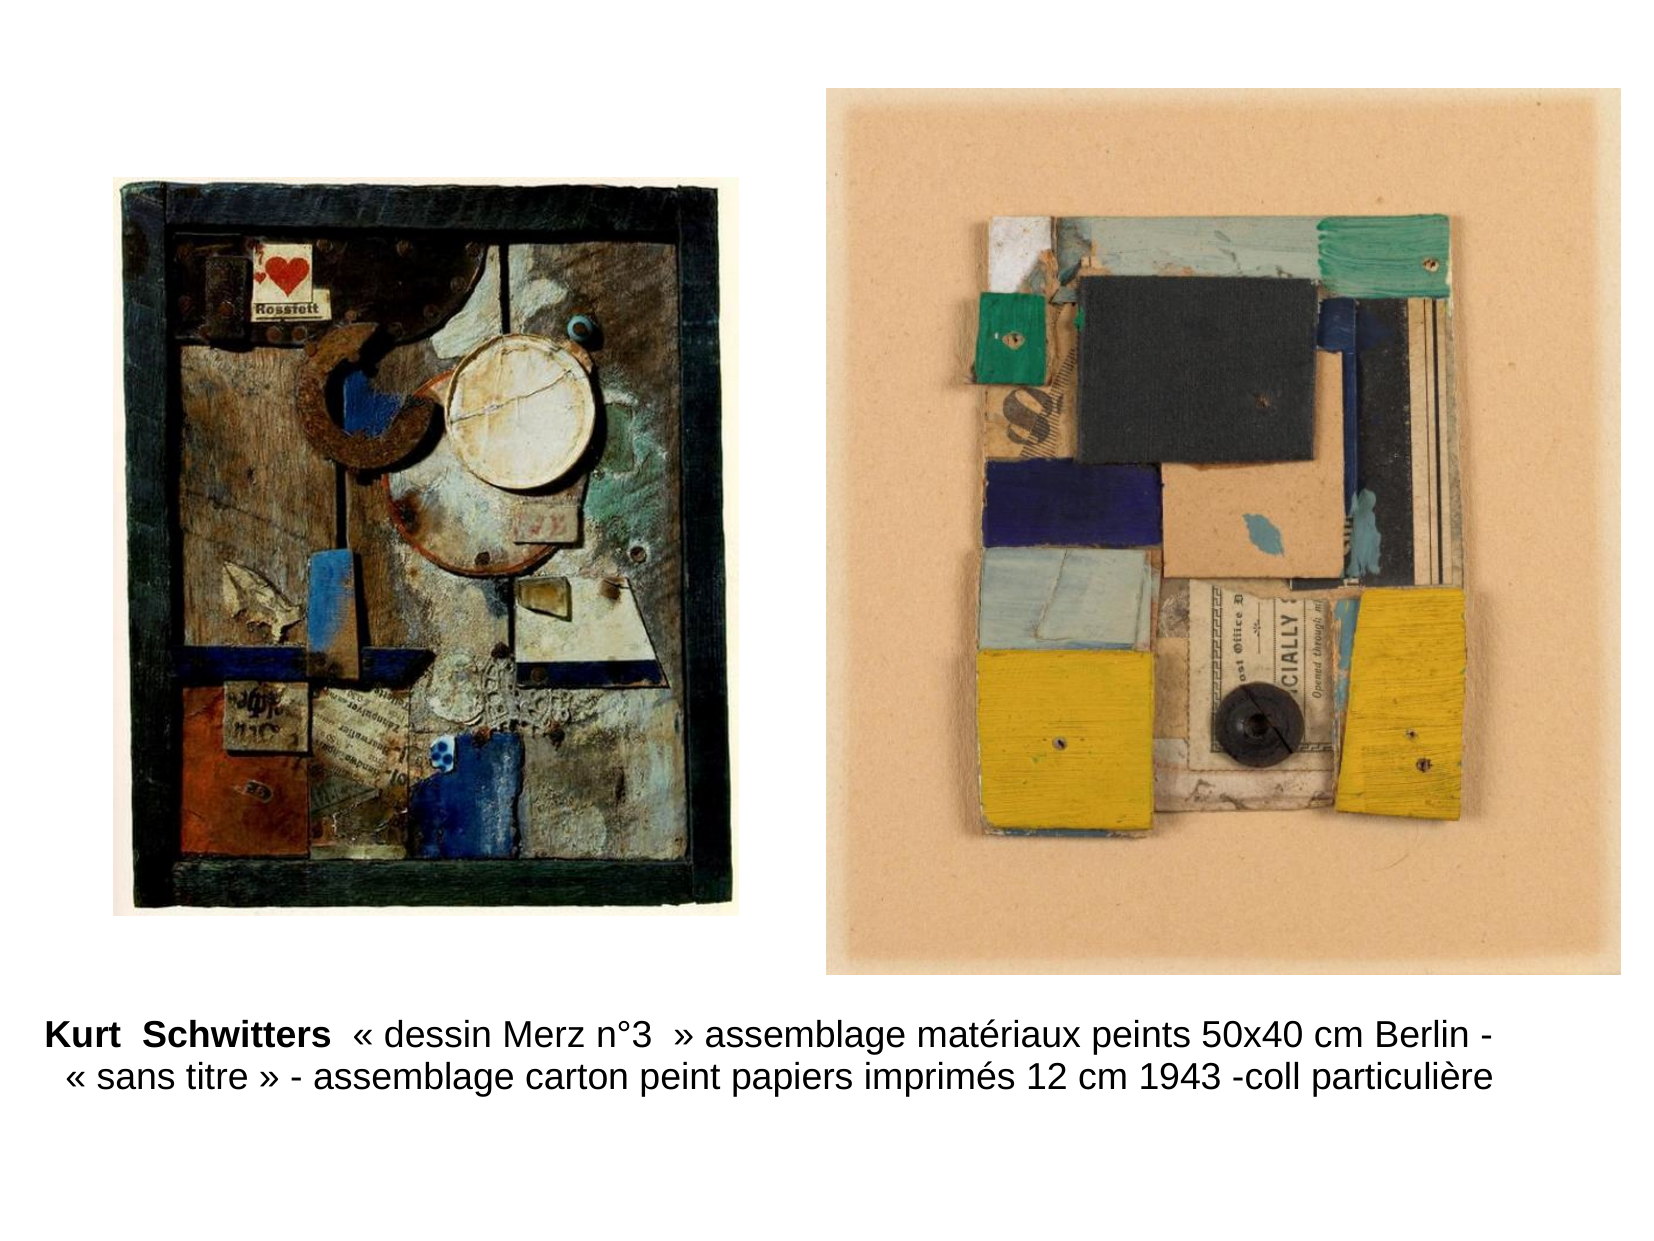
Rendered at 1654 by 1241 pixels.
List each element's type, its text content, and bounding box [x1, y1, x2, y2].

picture [826, 88, 1621, 975]
text_box Kurt Schwitters « dessin Merz n°3 » assemblage matériaux peints 50x40 cm Berlin - « sans titre » - assemblage carton peint papiers imprimés 12 cm 1943 -coll particulière [29, 1006, 1625, 1107]
picture [113, 177, 739, 916]
